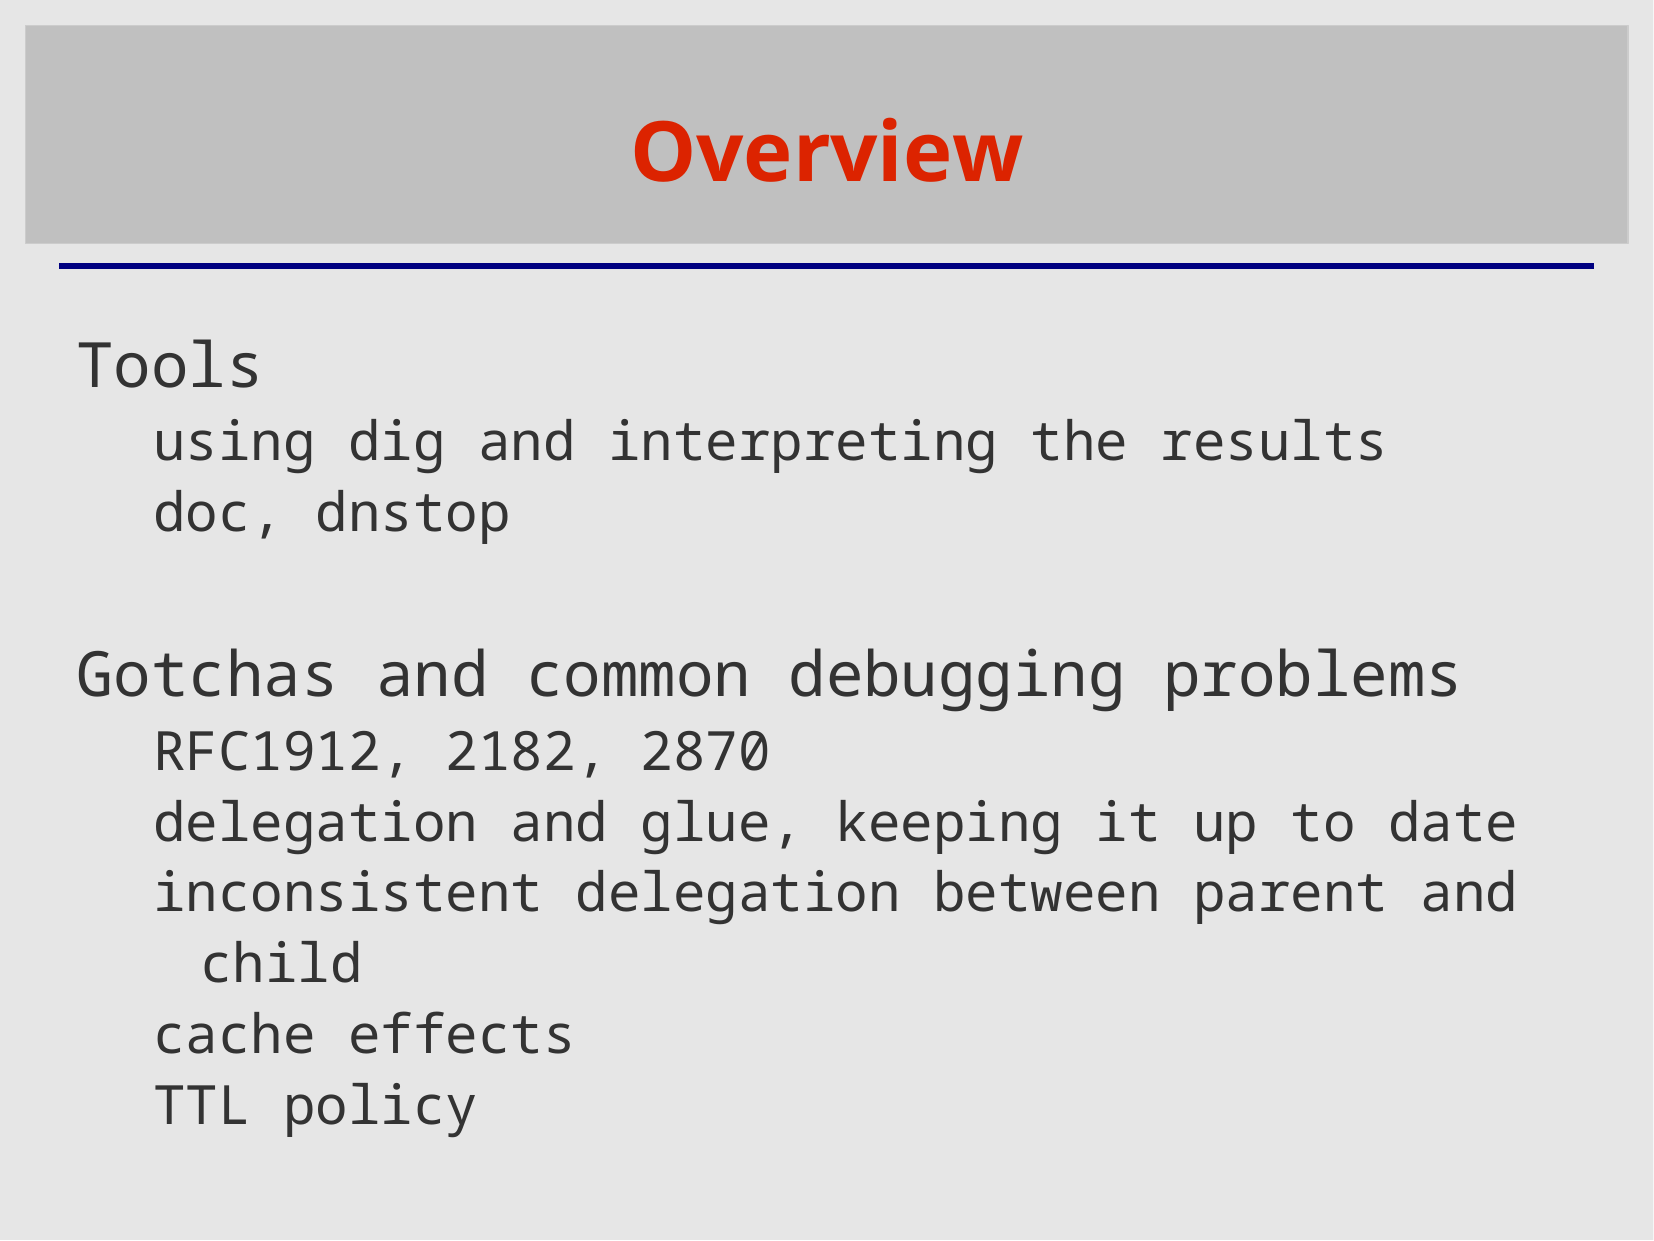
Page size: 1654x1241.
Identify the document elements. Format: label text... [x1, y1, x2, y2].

list Tools using dig and interpreting the results doc, dnstop Gotchas and common debugging problems RFC1912, 2182, 2870 delegation and glue, keeping it up to date inconsistent delegation between parent and child cache effects TTL policy [59, 322, 1594, 1132]
title Overview [121, 46, 1534, 253]
